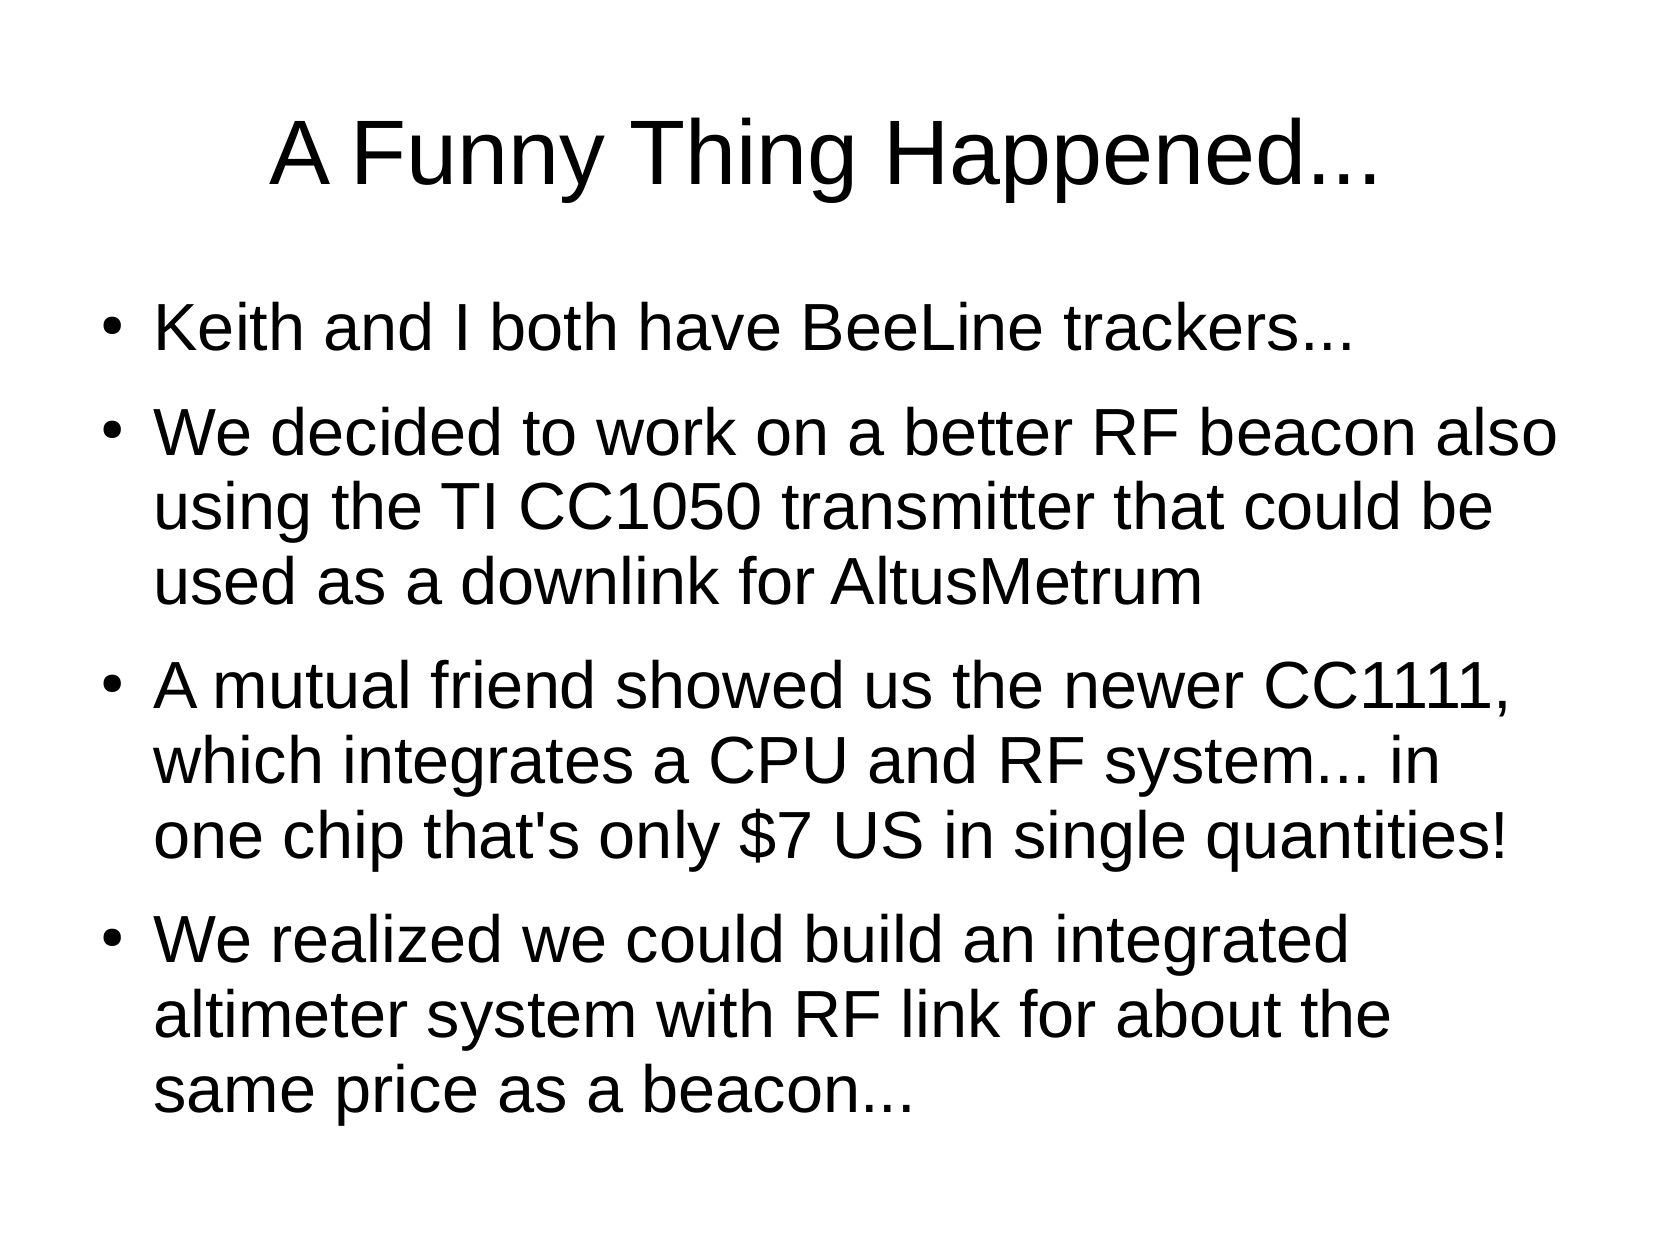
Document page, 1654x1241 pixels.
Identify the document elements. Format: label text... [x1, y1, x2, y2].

list Keith and I both have BeeLine trackers... We decided to work on a better RF beacon also using the TI CC1050 transmitter that could be used as a downlink for AltusMetrum A mutual friend showed us the newer CC1111, which integrates a CPU and RF system... in one chip that's only $7 US in single quantities! We realized we could build an integrated altimeter system with RF link for about the same price as a beacon... [82, 290, 1571, 1127]
title A Funny Thing Happened... [82, 56, 1571, 250]
